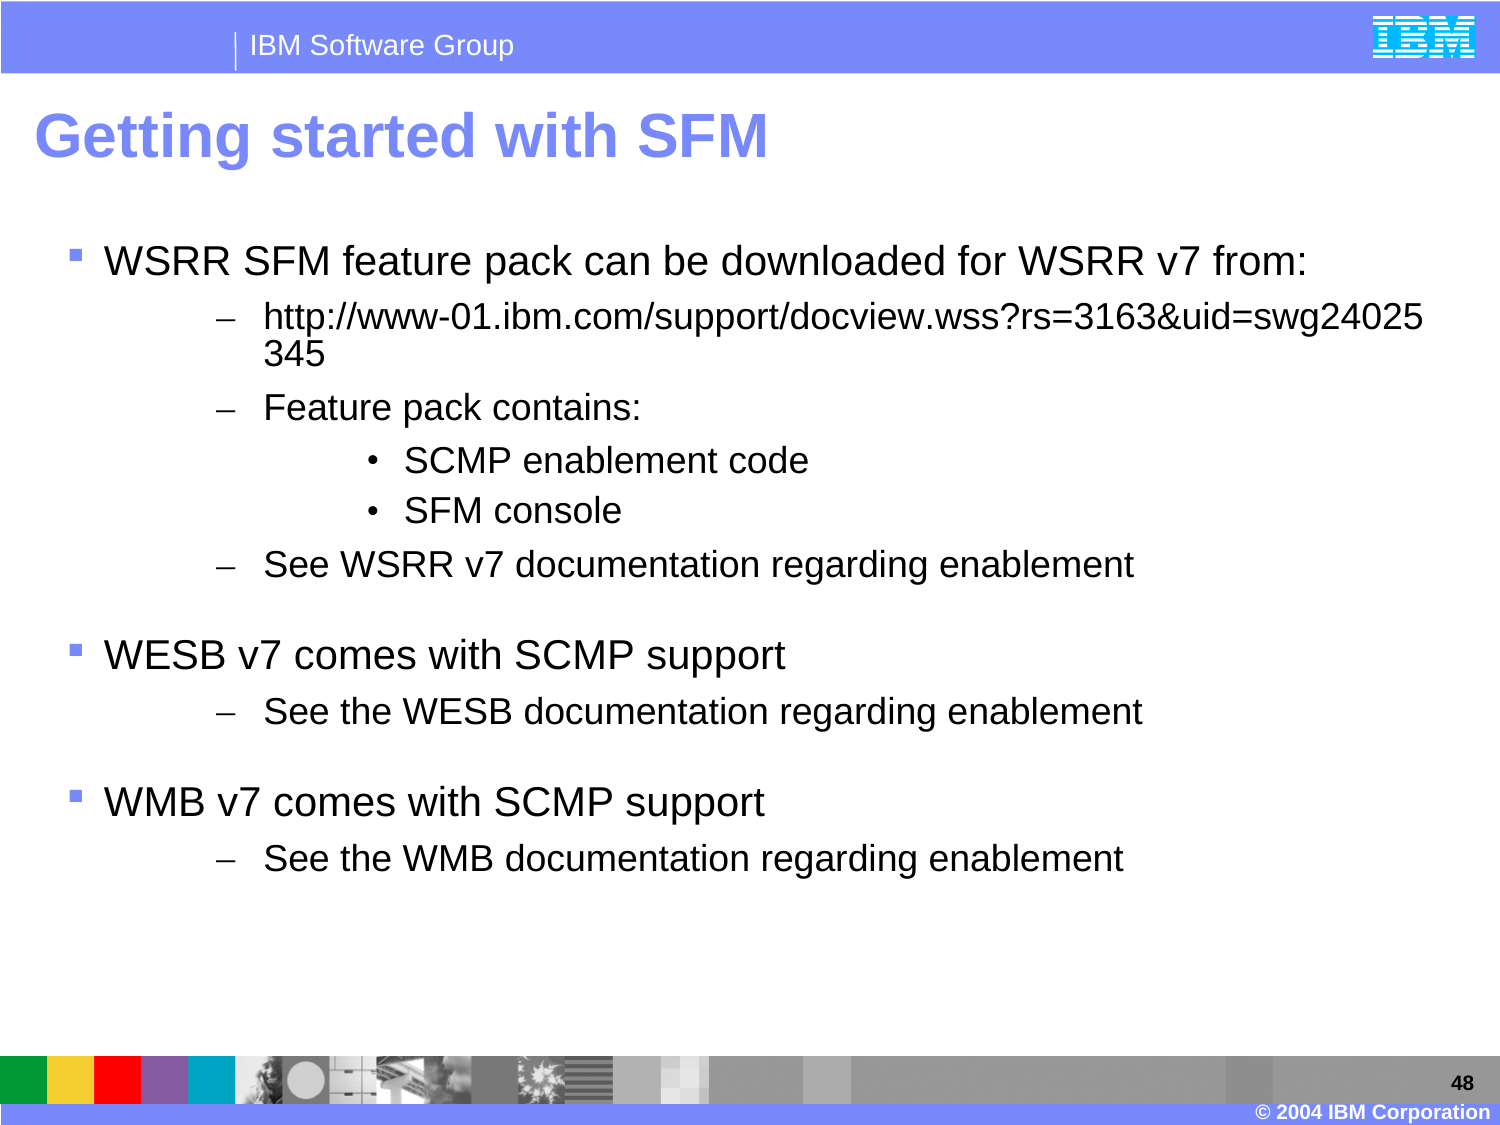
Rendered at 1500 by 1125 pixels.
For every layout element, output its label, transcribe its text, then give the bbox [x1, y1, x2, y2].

title Getting started with SFM [19, 97, 1483, 181]
list WSRR SFM feature pack can be downloaded for WSRR v7 from: http://www-01.ibm.com/support/docview.wss?rs=3163&uid=swg24025345 Feature pack contains: SCMP enablement code SFM console See WSRR v7 documentation regarding enablement WESB v7 comes with SCMP support See the WESB documentation regarding enablement WMB v7 comes with SCMP support See the WMB documentation regarding enablement [51, 236, 1447, 1019]
picture [0, 1056, 1500, 1104]
